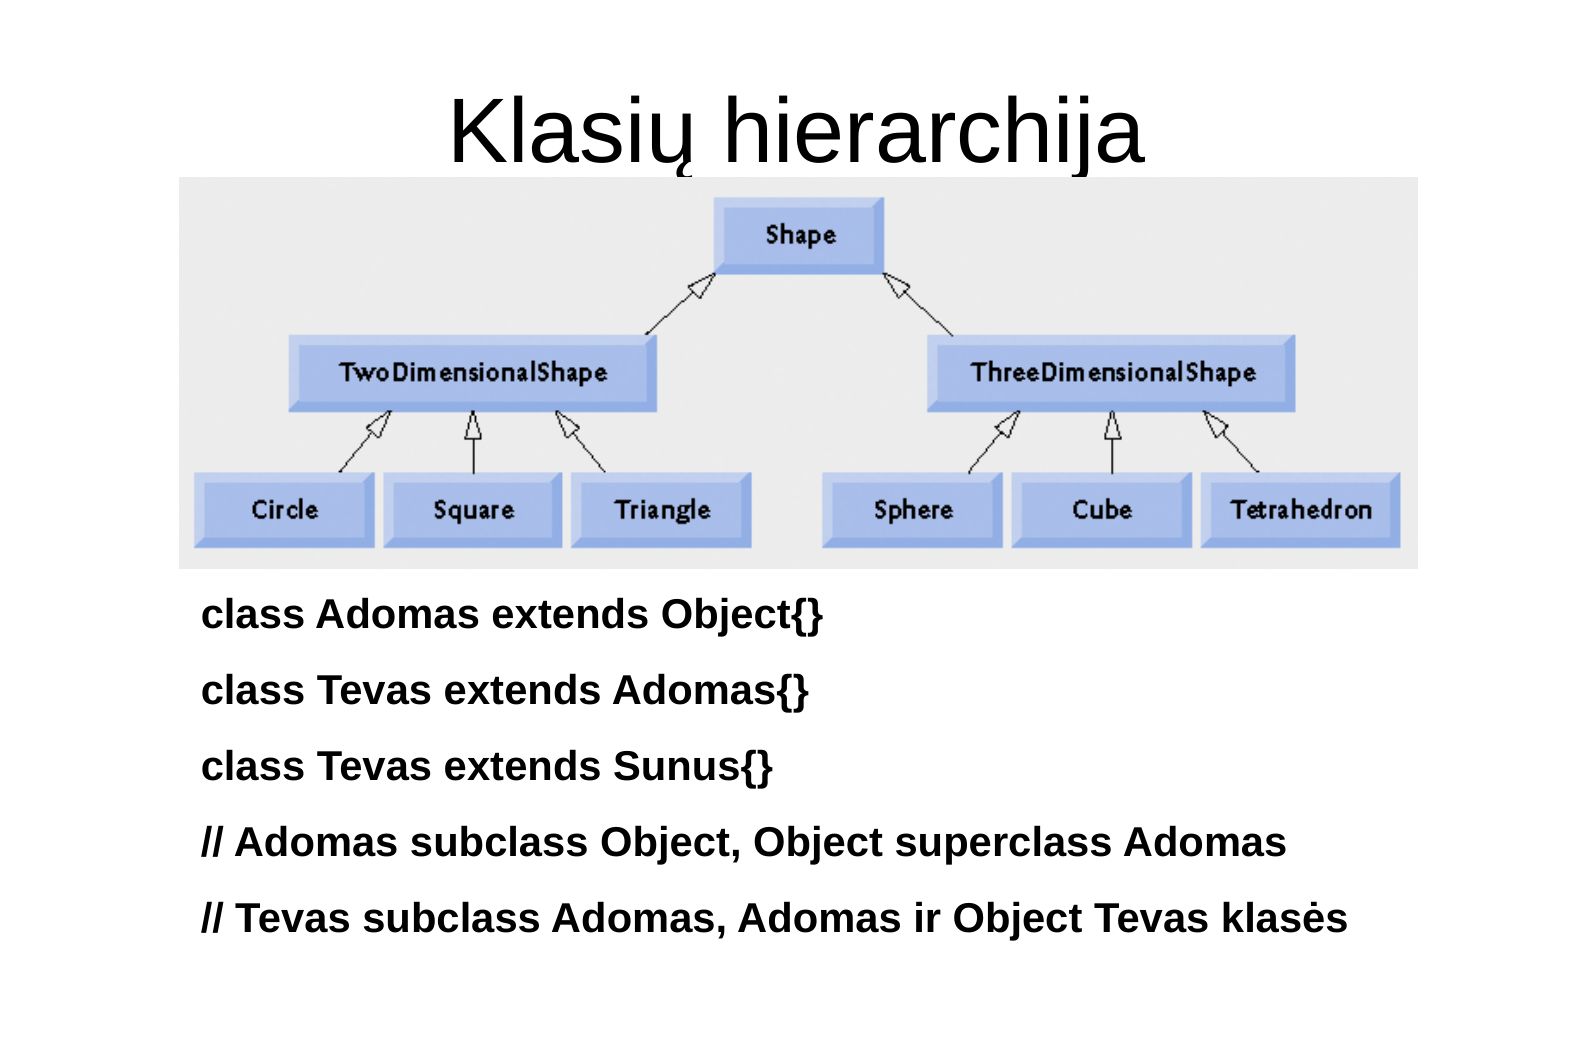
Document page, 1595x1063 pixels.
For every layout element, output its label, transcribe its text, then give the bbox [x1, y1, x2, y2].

picture [179, 177, 1418, 570]
title Klasių hierarchija [79, 49, 1515, 213]
list class Adomas extends Object{} class Tevas extends Adomas{} class Tevas extends Sunus{} // Adomas subclass Object, Object superclass Adomas // Tevas subclass Adomas, Adomas ir Object Tevas klasės [129, 590, 1565, 1004]
